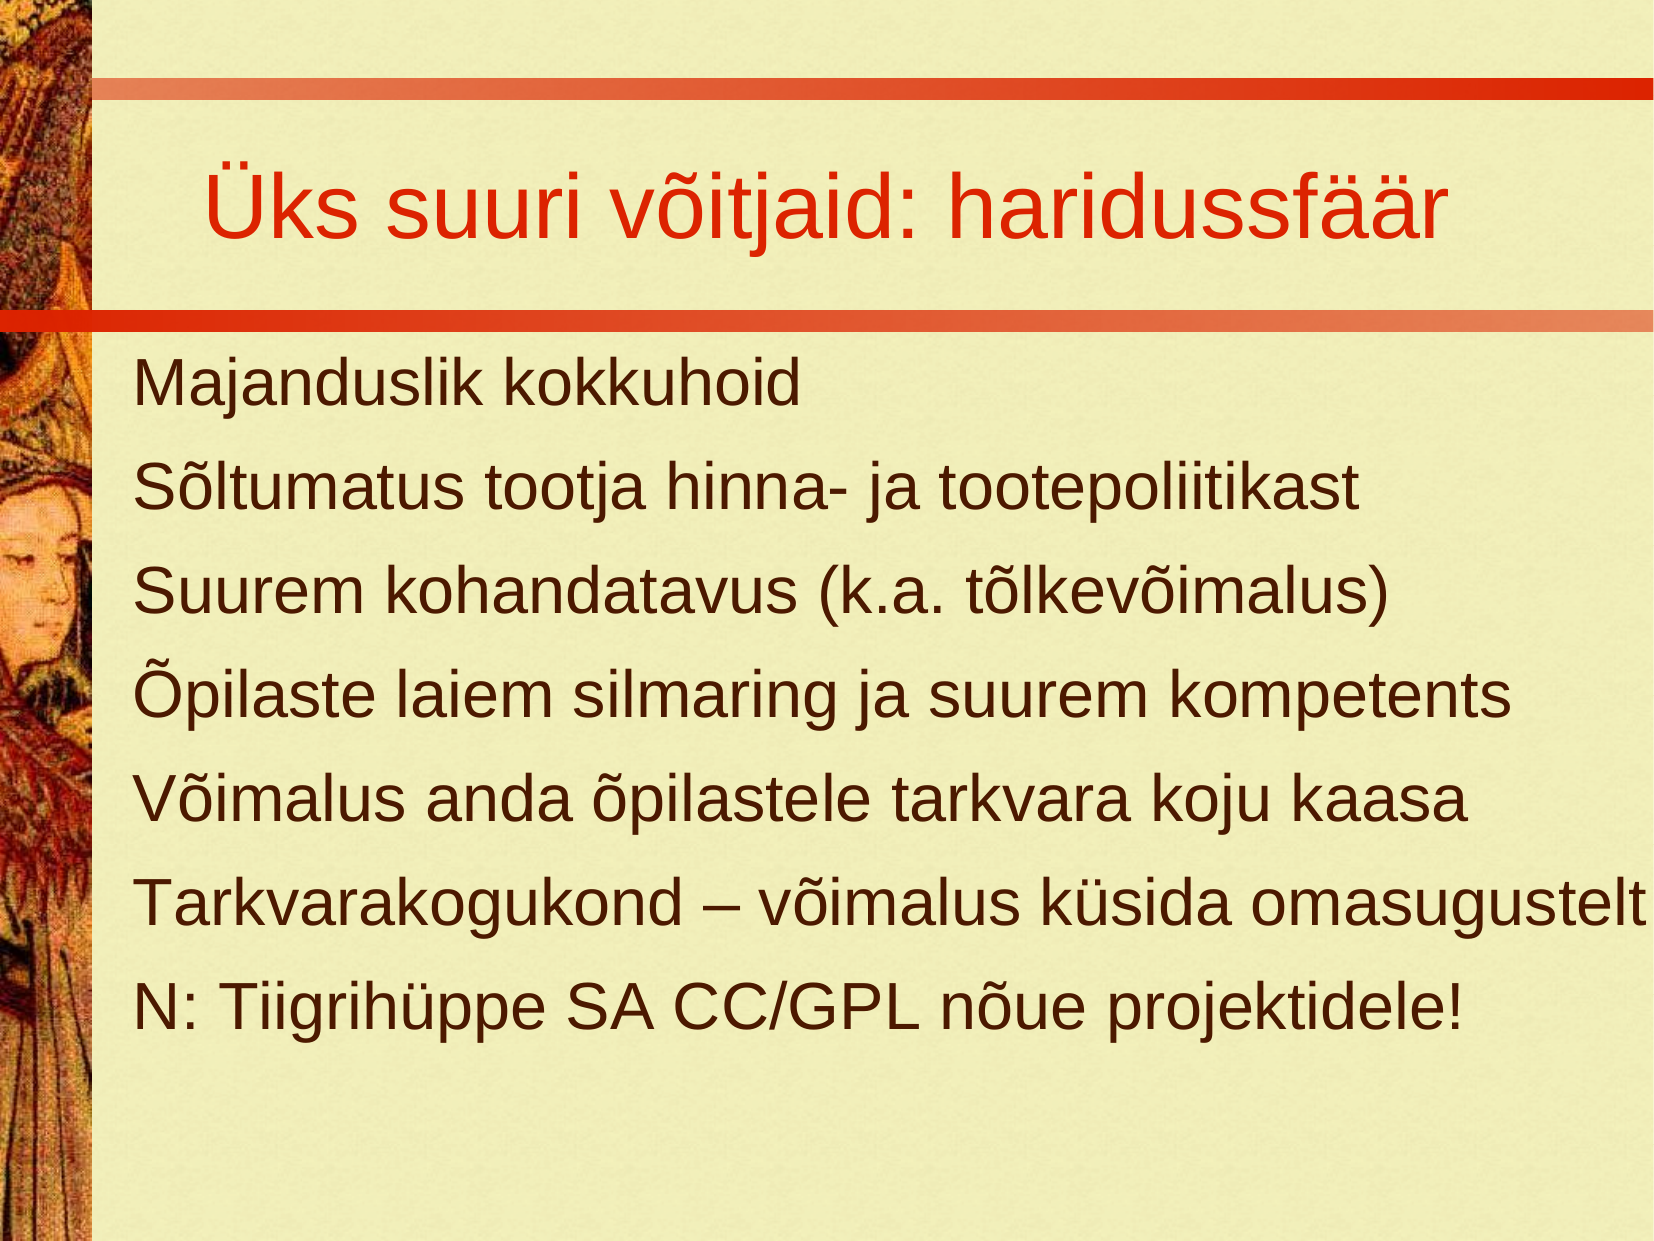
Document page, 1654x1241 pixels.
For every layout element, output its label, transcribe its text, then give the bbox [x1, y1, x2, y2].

picture [0, 332, 1654, 1241]
list Majanduslik kokkuhoid Sõltumatus tootja hinna- ja tootepoliitikast Suurem kohandatavus (k.a. tõlkevõimalus) Õpilaste laiem silmaring ja suurem kompetents Võimalus anda õpilastele tarkvara koju kaasa Tarkvarakogukond – võimalus küsida omasugustelt N: Tiigrihüppe SA CC/GPL nõue projektidele! [121, 344, 1654, 1127]
picture [0, 0, 1654, 310]
title Üks suuri võitjaid: haridussfäär [121, 102, 1534, 311]
